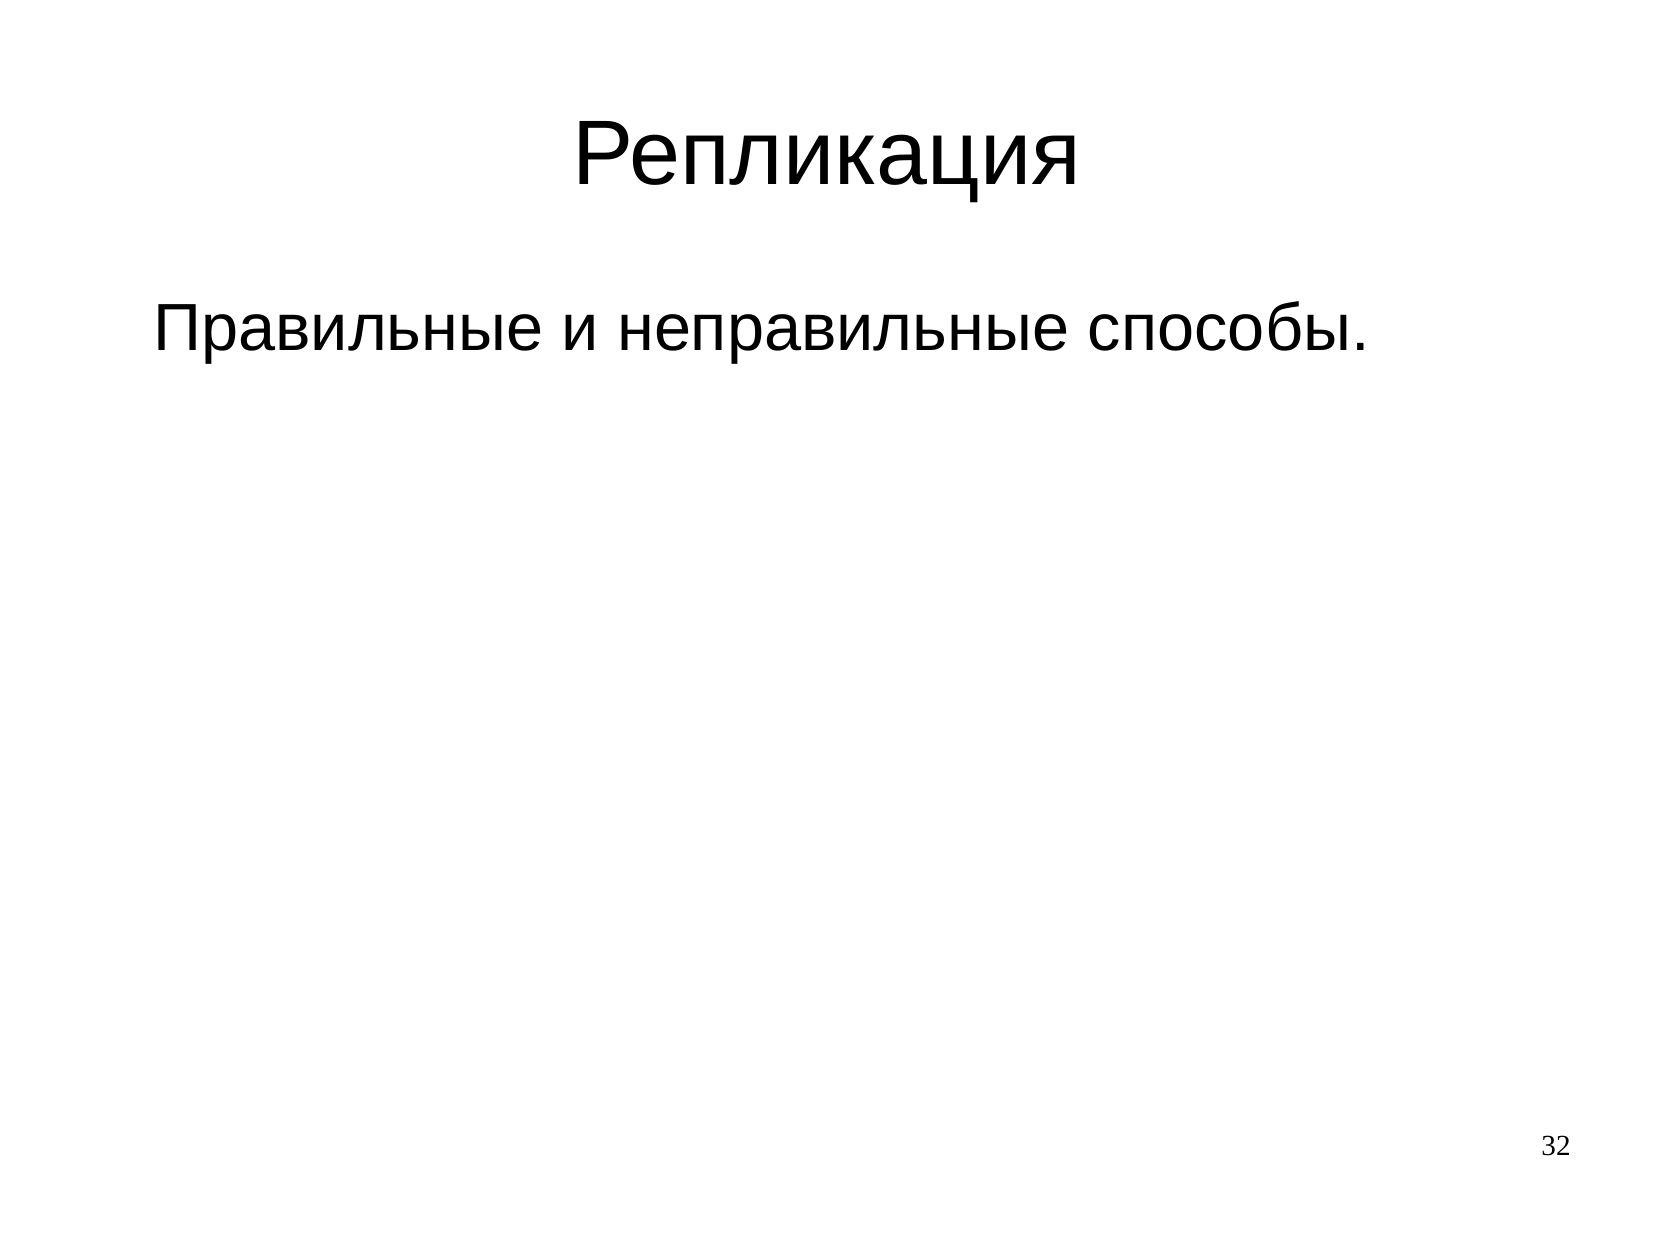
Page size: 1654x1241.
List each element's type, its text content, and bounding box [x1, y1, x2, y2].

list Правильные и неправильные способы. [82, 290, 1571, 1109]
title Репликация [82, 49, 1571, 257]
